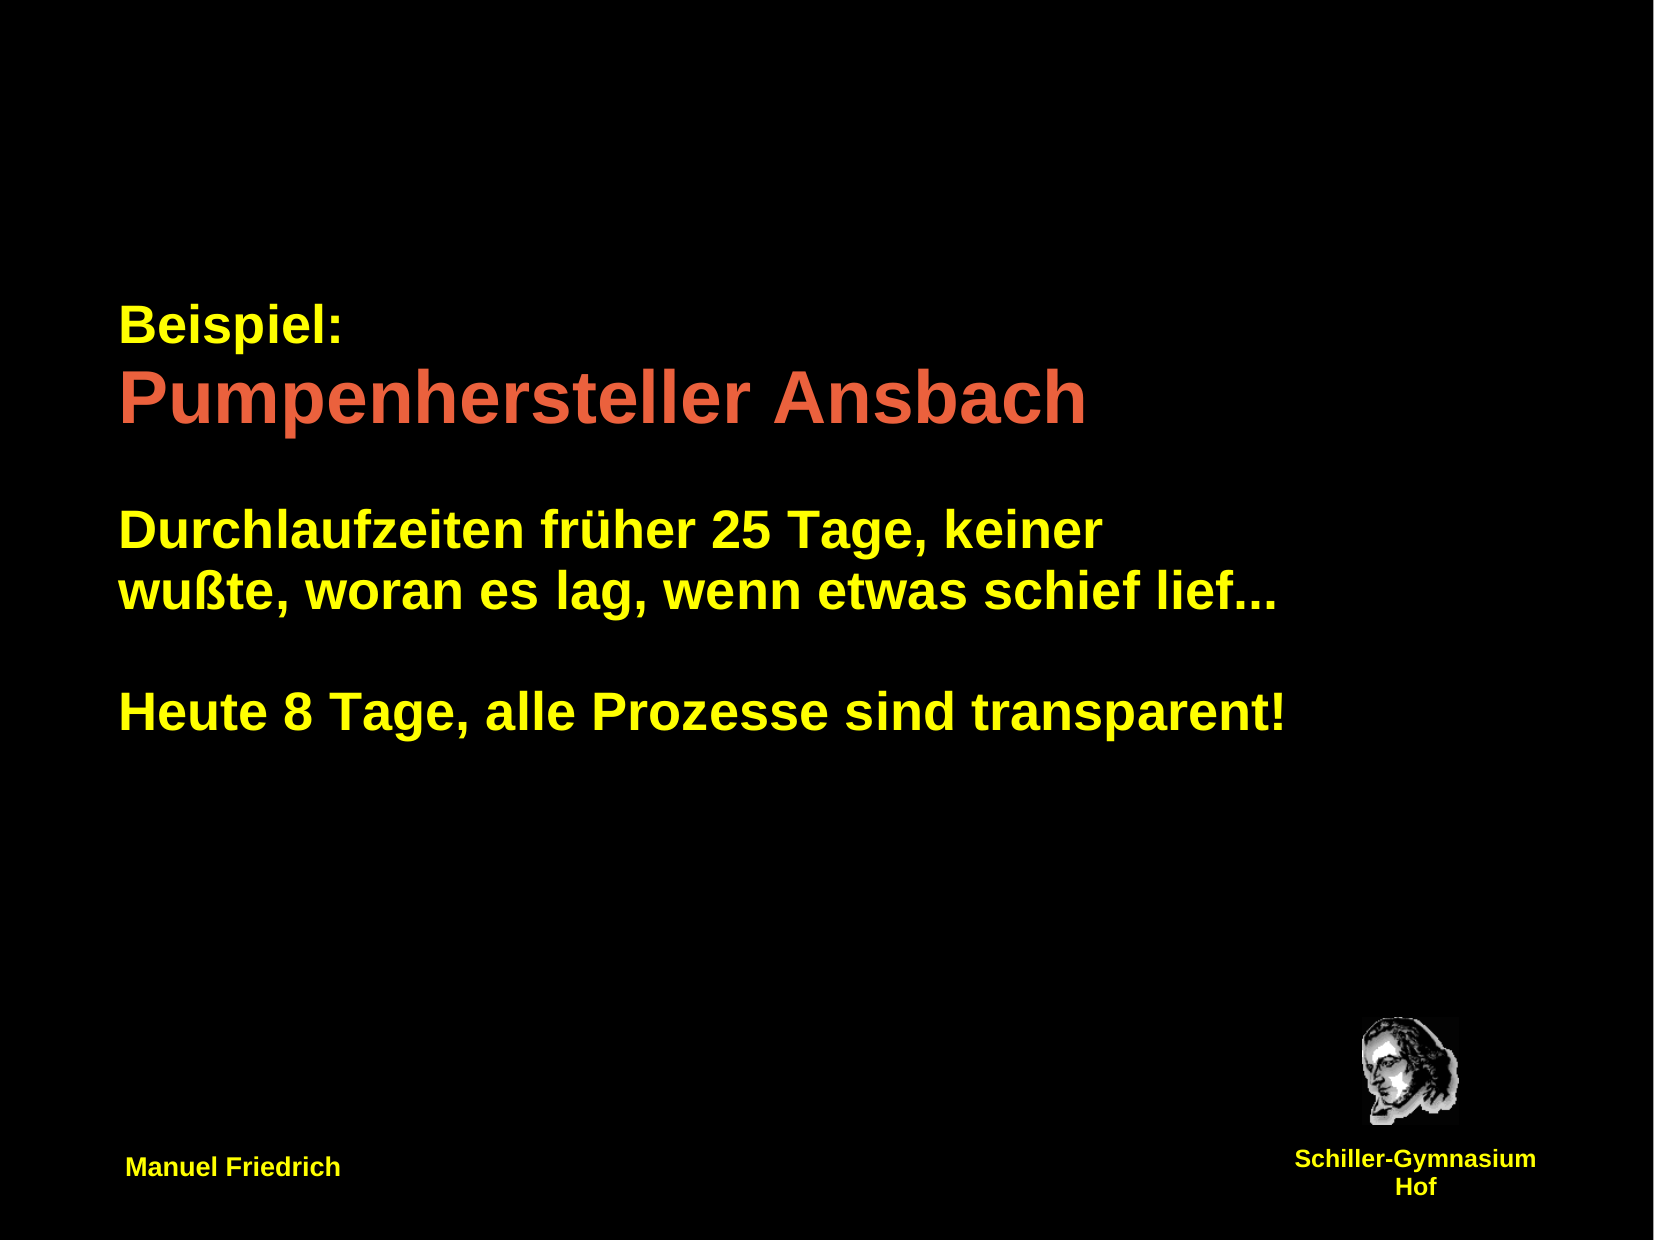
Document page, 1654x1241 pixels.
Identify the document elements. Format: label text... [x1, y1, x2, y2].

text_box Schiller-Gymnasium Hof [1294, 1145, 1547, 1205]
picture [1362, 1017, 1459, 1125]
text_box Manuel Friedrich [124, 1151, 351, 1184]
text_box Beispiel: Pumpenhersteller Ansbach Durchlaufzeiten früher 25 Tage, keiner wußte, woran es lag, wenn etwas schief lief... Heute 8 Tage, alle Prozesse sind transparent! [118, 294, 1488, 886]
